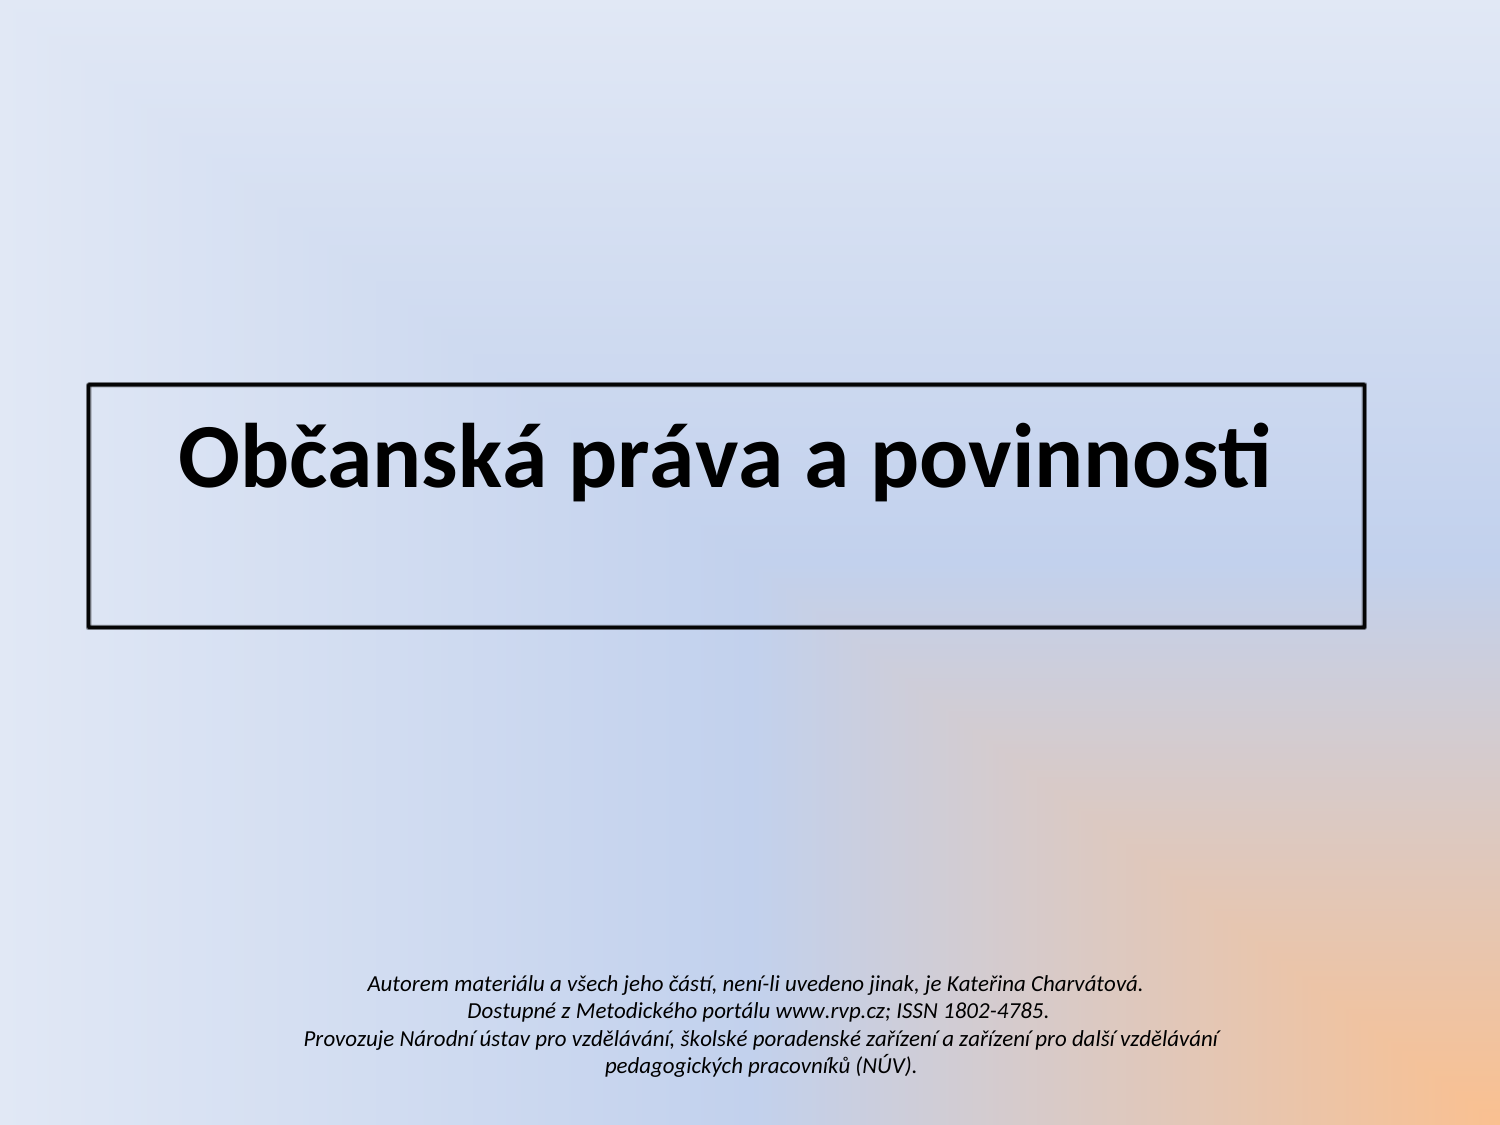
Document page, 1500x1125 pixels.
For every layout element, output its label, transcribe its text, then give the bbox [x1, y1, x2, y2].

text_box Autorem materiálu a všech jeho částí, není-li uvedeno jinak, je Kateřina Charvátová. Dostupné z Metodického portálu www.rvp.cz; ISSN 1802-4785. Provozuje Národní ústav pro vzdělávání, školské poradenské zařízení a zařízení pro další vzdělávání pedagogických pracovníků (NÚV). [246, 960, 1278, 1087]
text_box Občanská práva a povinnosti [88, 385, 1364, 627]
picture [0, 0, 1500, 1125]
